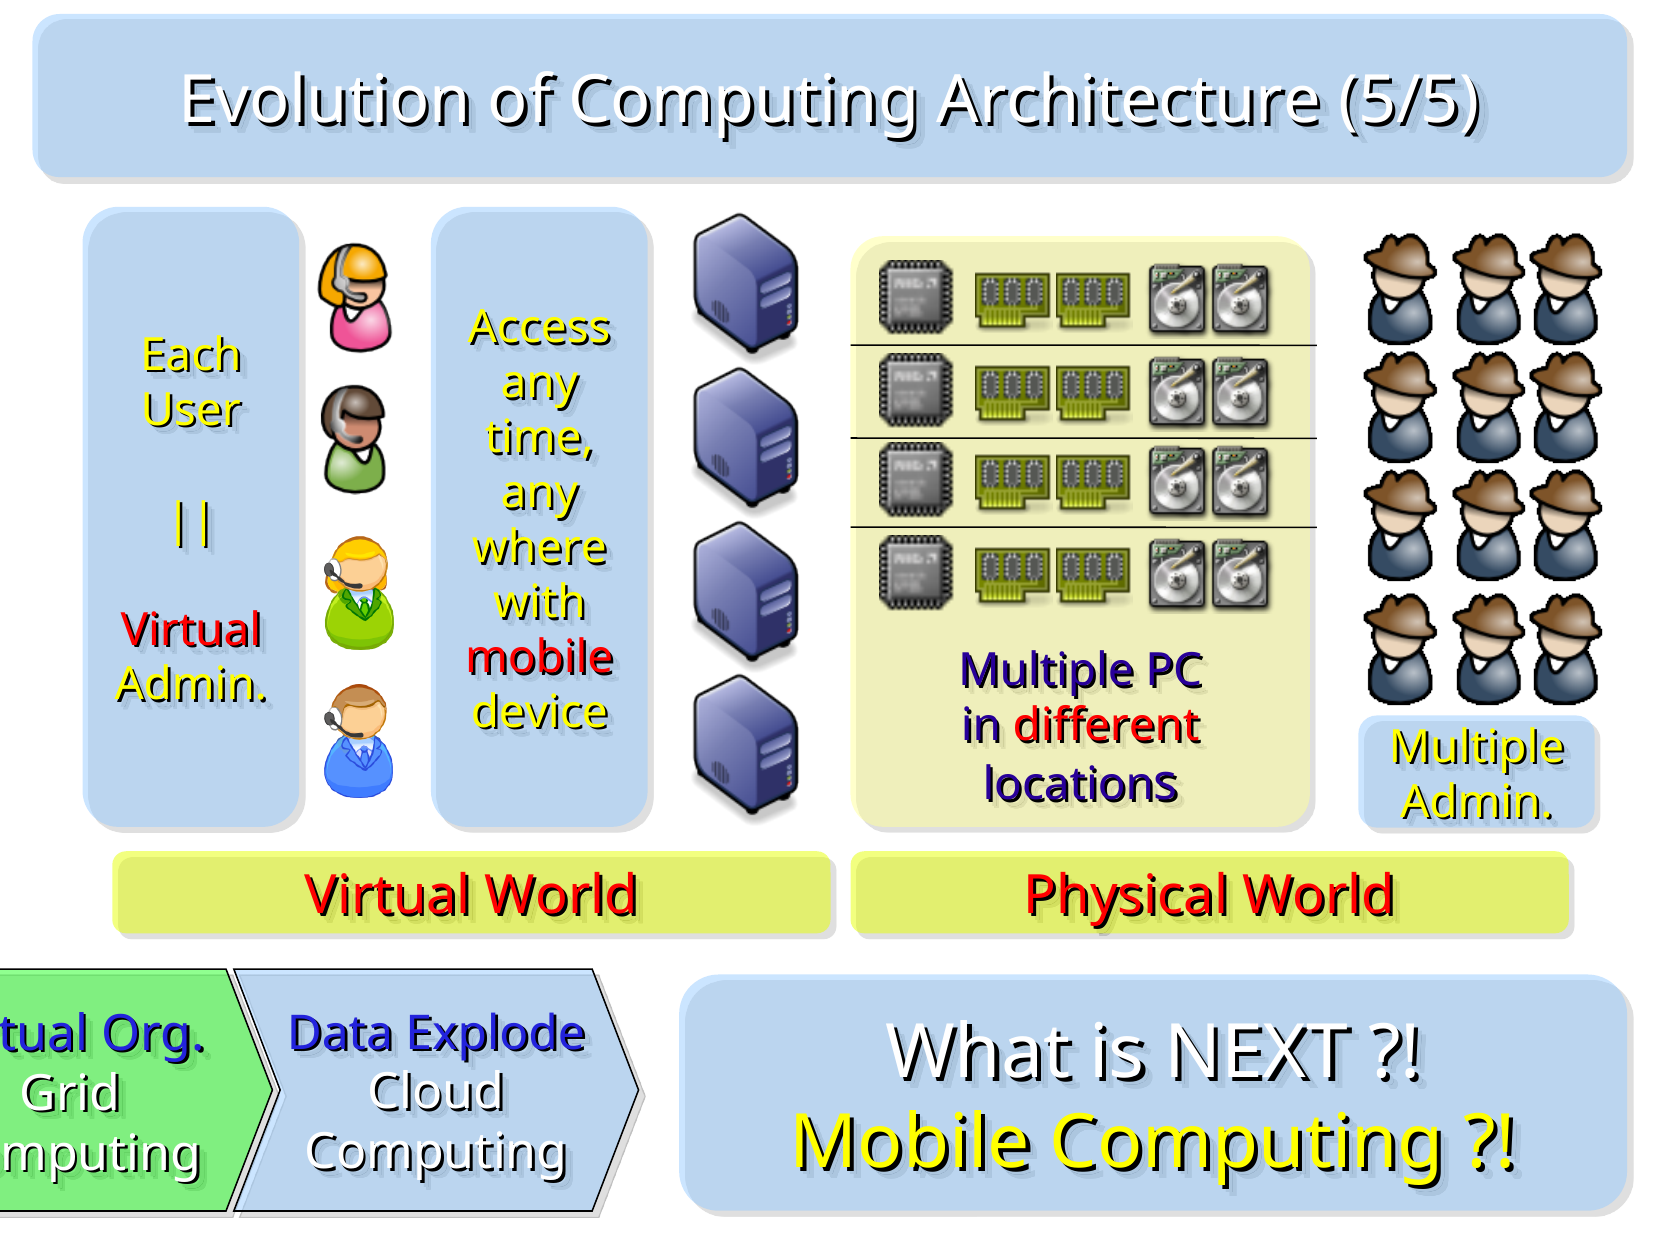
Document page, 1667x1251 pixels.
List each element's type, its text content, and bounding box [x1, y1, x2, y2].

text_box Virtual Org. Grid Computing [0, 969, 273, 1211]
text_box Multiple PC in different locations [850, 439, 1310, 526]
picture [879, 260, 957, 339]
picture [1343, 589, 1626, 707]
picture [975, 352, 1053, 431]
text_box Access any time, any where with mobile device [430, 206, 648, 827]
text_box Evolution of Computing Architecture (5/5) [32, 13, 1628, 178]
text_box Multiple PC in different locations [850, 236, 1310, 344]
picture [1136, 261, 1280, 339]
picture [685, 208, 811, 845]
picture [1056, 259, 1133, 338]
text_box What is NEXT ?! Mobile Computing ?! [679, 974, 1628, 1211]
picture [1136, 536, 1280, 615]
picture [300, 382, 410, 495]
picture [1136, 354, 1280, 432]
picture [324, 684, 393, 798]
picture [879, 442, 957, 521]
picture [879, 353, 957, 431]
picture [975, 534, 1053, 613]
picture [975, 259, 1053, 338]
text_box Multiple PC in different locations [850, 346, 1310, 437]
text_box Multiple Admin. [1358, 715, 1595, 828]
text_box Multiple PC in different locations [850, 528, 1310, 827]
picture [879, 535, 957, 614]
picture [1343, 229, 1626, 583]
text_box Each User || Virtual Admin. [82, 206, 300, 827]
text_box Virtual World [112, 851, 831, 934]
picture [324, 536, 394, 650]
text_box Data Explode Cloud Computing [233, 969, 639, 1211]
picture [1056, 352, 1133, 431]
picture [1136, 443, 1280, 522]
picture [300, 241, 414, 355]
picture [1056, 441, 1133, 520]
picture [975, 441, 1053, 520]
text_box Physical World [850, 851, 1569, 934]
picture [1056, 534, 1133, 613]
